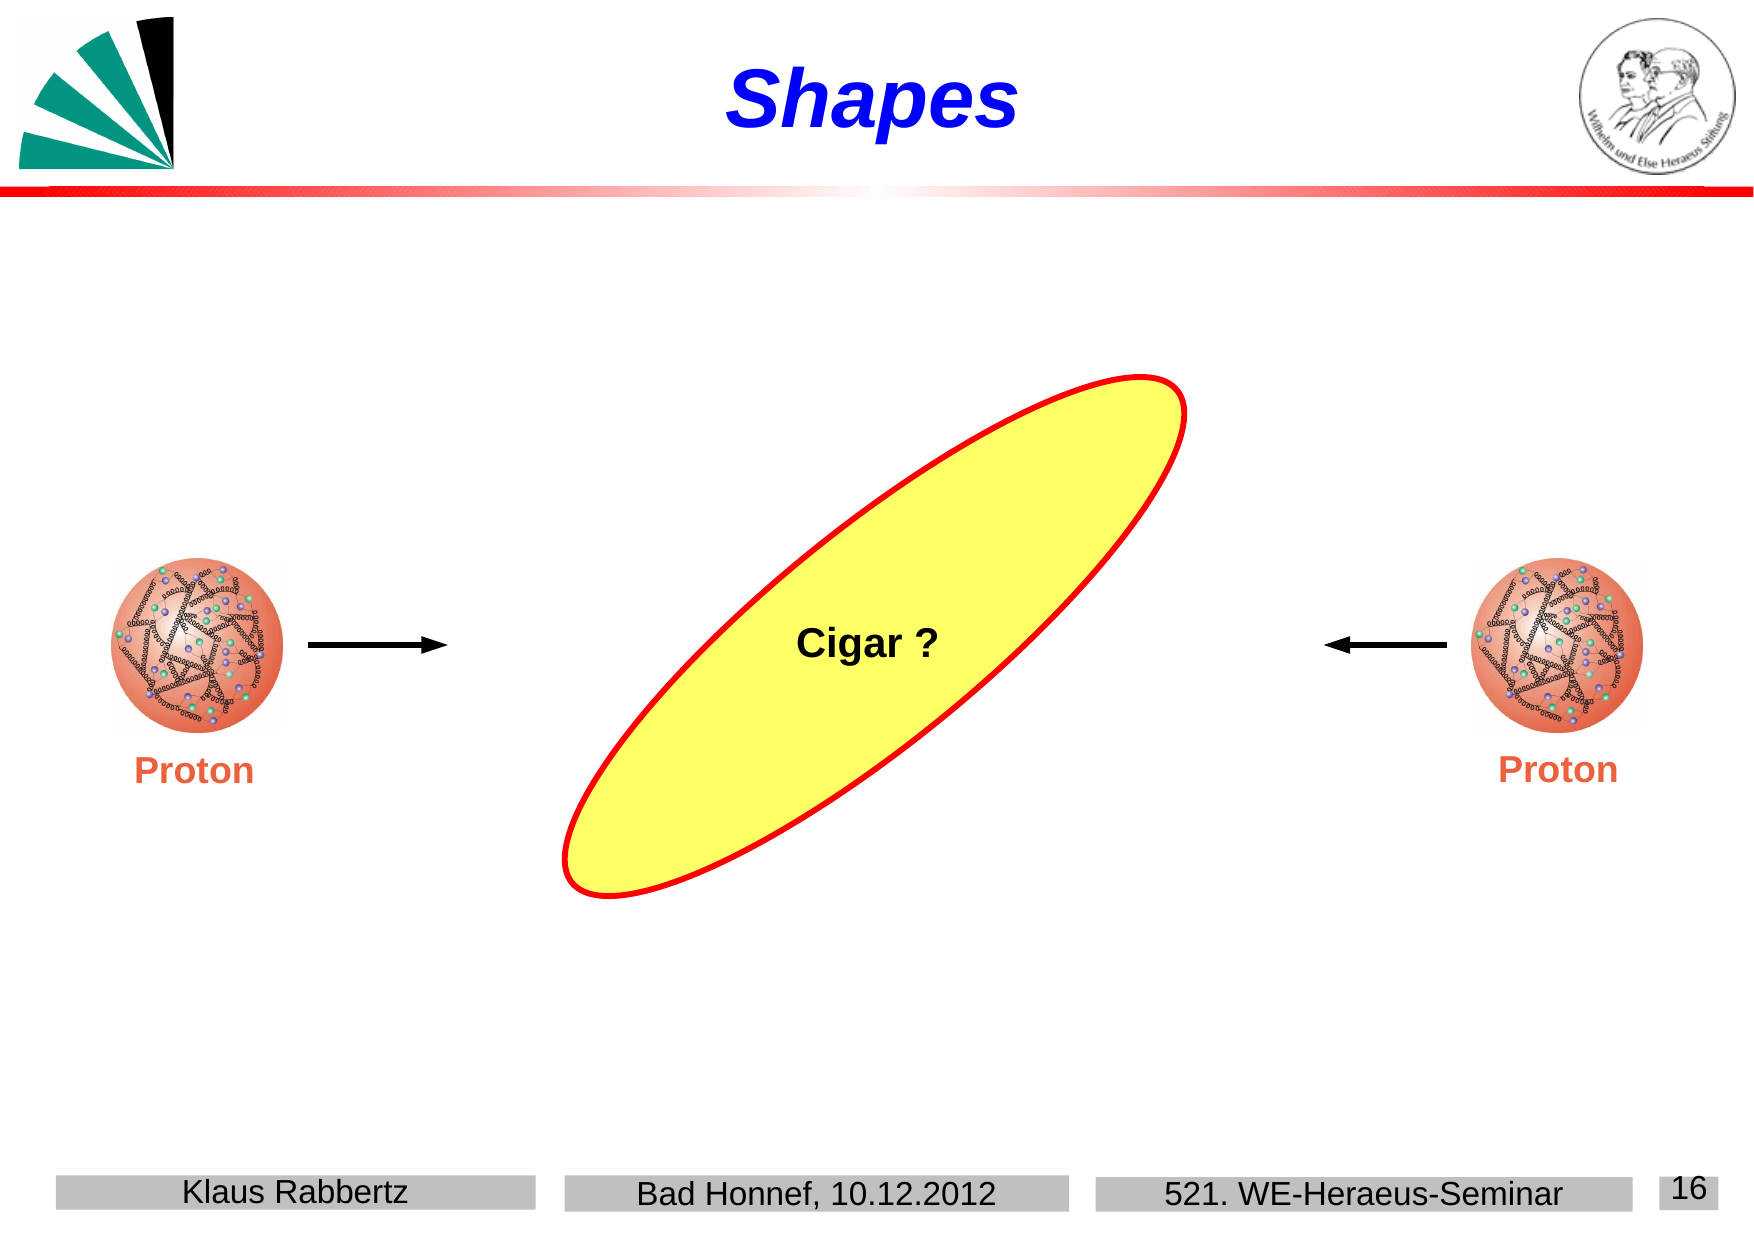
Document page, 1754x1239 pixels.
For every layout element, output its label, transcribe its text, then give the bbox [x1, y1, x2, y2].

picture [1579, 18, 1736, 175]
title Shapes [220, 16, 1525, 182]
text_box Cigar ? [784, 613, 952, 672]
text_box Proton [122, 743, 269, 798]
text_box Proton [1486, 743, 1632, 798]
picture [111, 558, 283, 733]
picture [1471, 558, 1643, 733]
text_box [564, 376, 1185, 897]
picture [19, 17, 174, 171]
